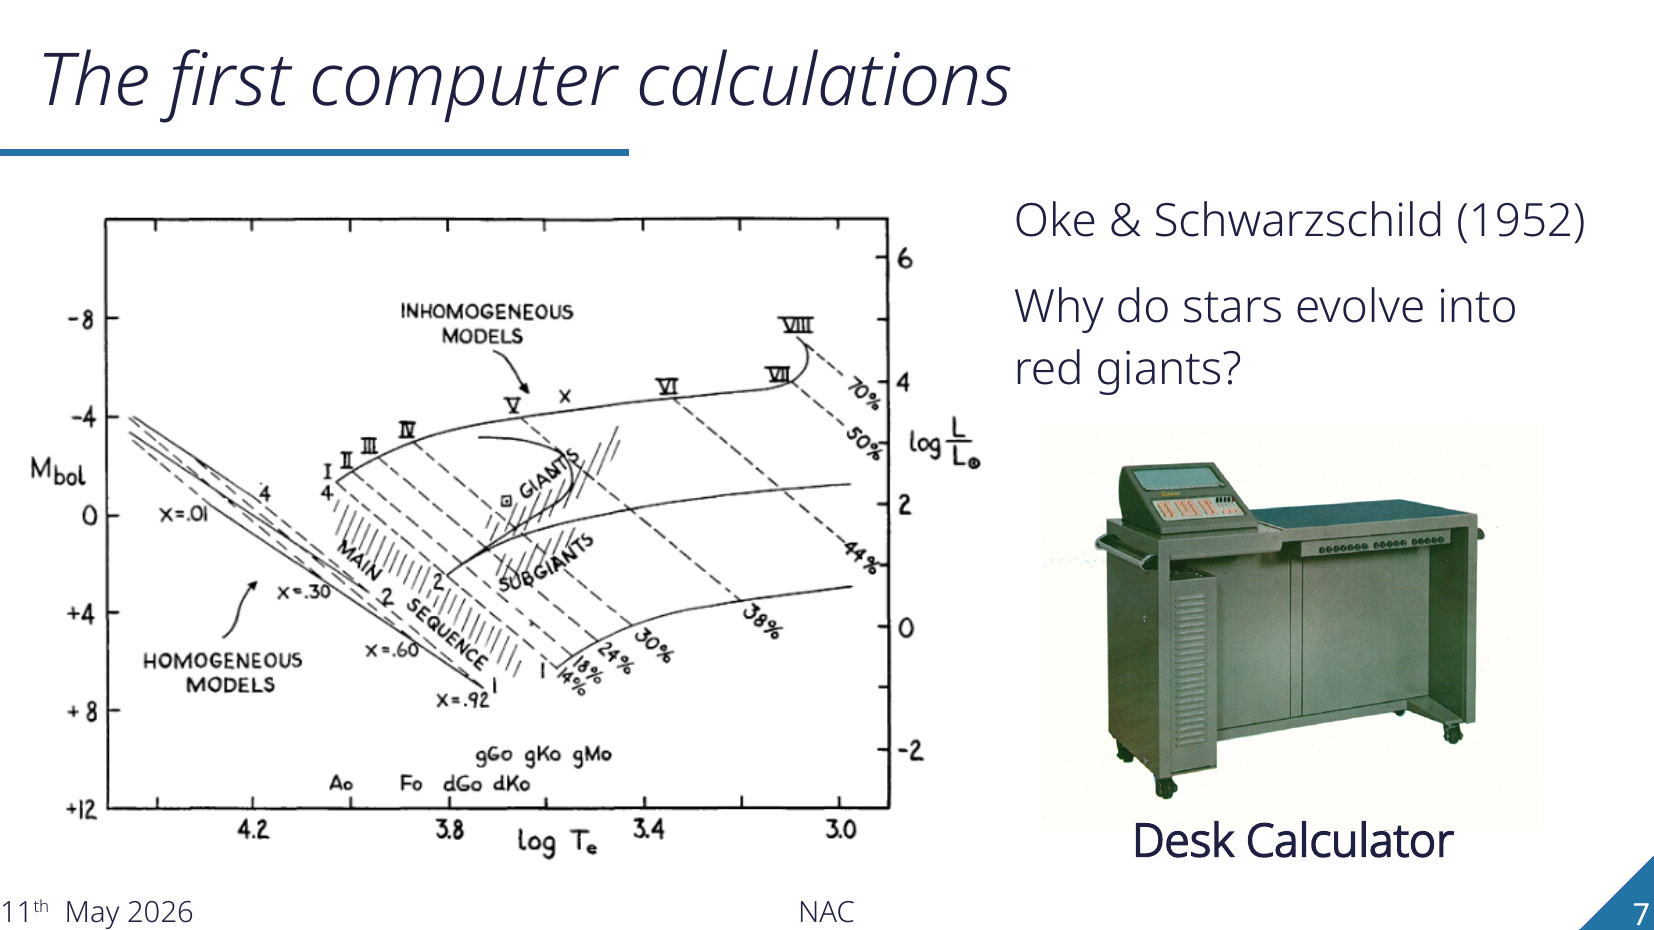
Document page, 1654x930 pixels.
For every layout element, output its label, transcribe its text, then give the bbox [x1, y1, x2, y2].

list Desk Calculator [1132, 807, 1481, 891]
title The first computer calculations [37, 0, 1612, 156]
list Oke & Schwarzschild (1952) Why do stars evolve into red giants? [1014, 187, 1589, 430]
picture [22, 200, 990, 869]
picture [1043, 423, 1540, 831]
